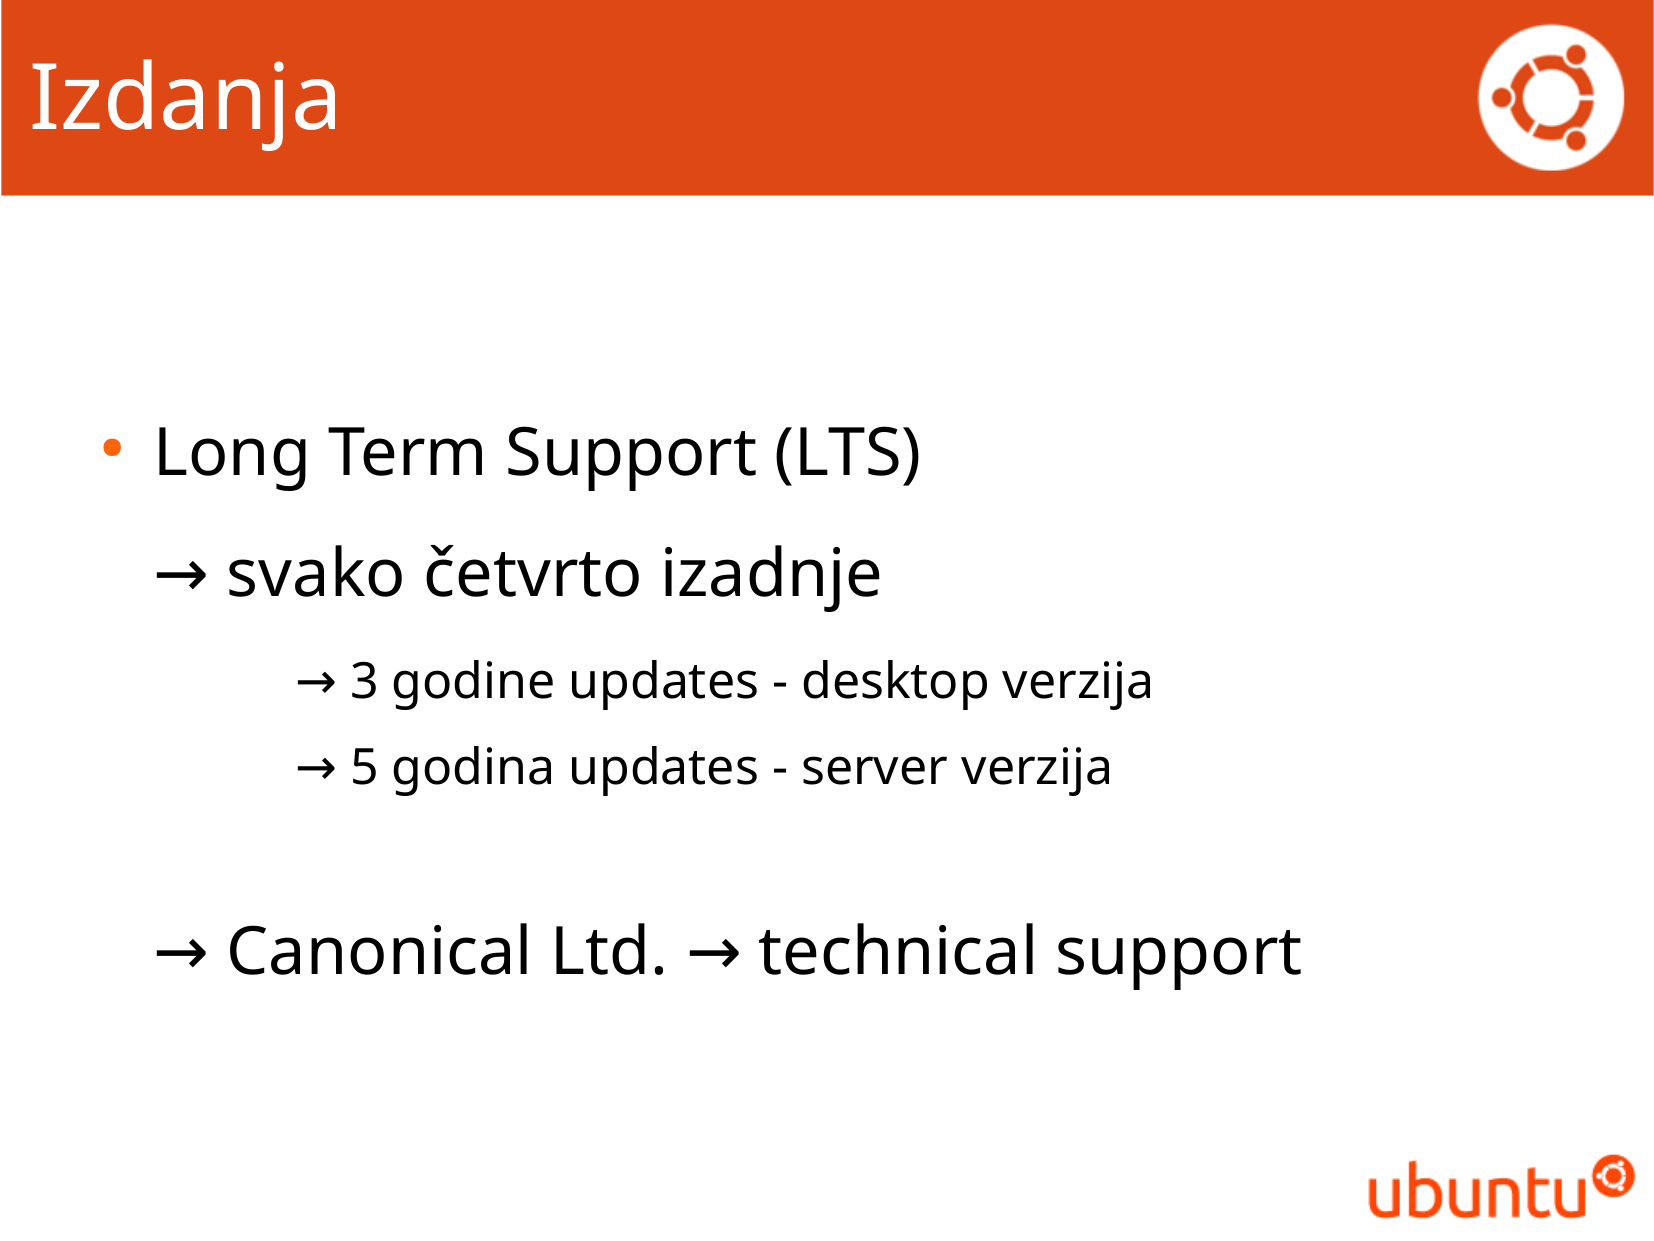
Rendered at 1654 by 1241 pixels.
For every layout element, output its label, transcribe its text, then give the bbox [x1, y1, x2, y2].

picture [0, 0, 1654, 1241]
list Long Term Support (LTS) → svako četvrto izadnje → 3 godine updates - desktop verzija → 5 godina updates - server verzija → Canonical Ltd. → technical support [82, 404, 1576, 1013]
title Izdanja [29, 0, 1459, 198]
